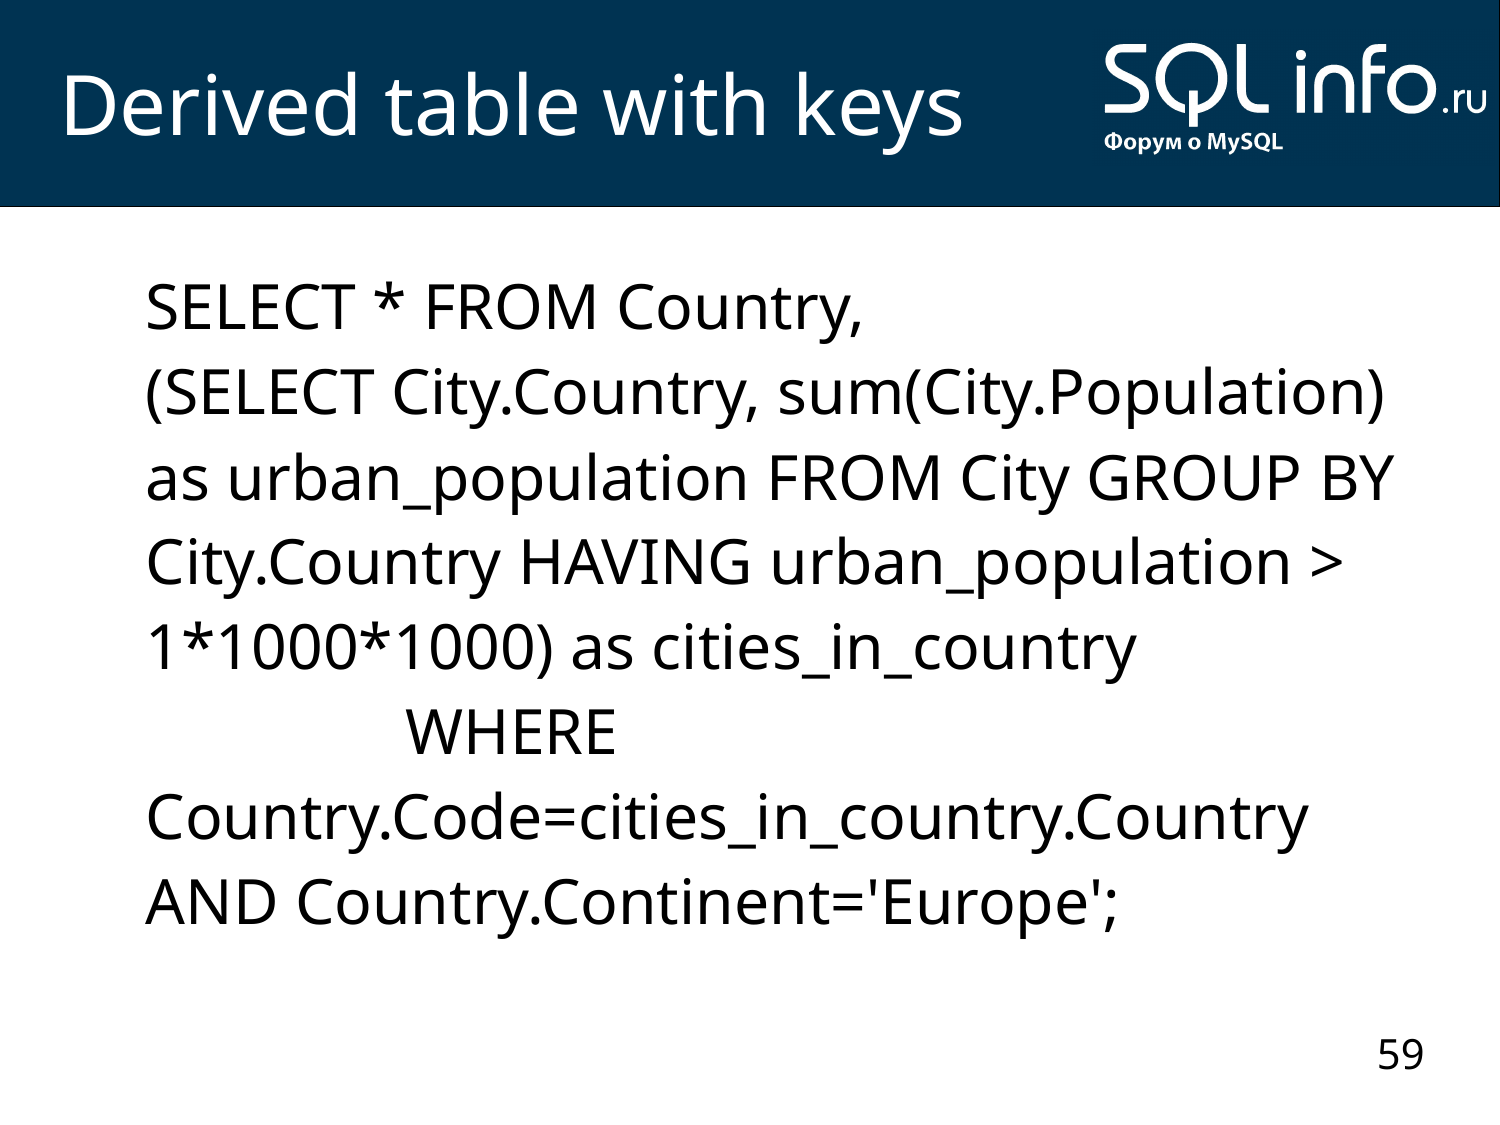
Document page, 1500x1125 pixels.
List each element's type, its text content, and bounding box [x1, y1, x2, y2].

title Derived table with keys [29, 0, 1093, 207]
list SELECT * FROM Country, (SELECT City.Country, sum(City.Population) as urban_population FROM City GROUP BY City.Country HAVING urban_population > 1*1000*1000) as cities_in_country WHERE Country.Code=cities_in_country.Country AND Country.Continent='Europe'; [75, 263, 1425, 1004]
picture [1093, 29, 1495, 166]
